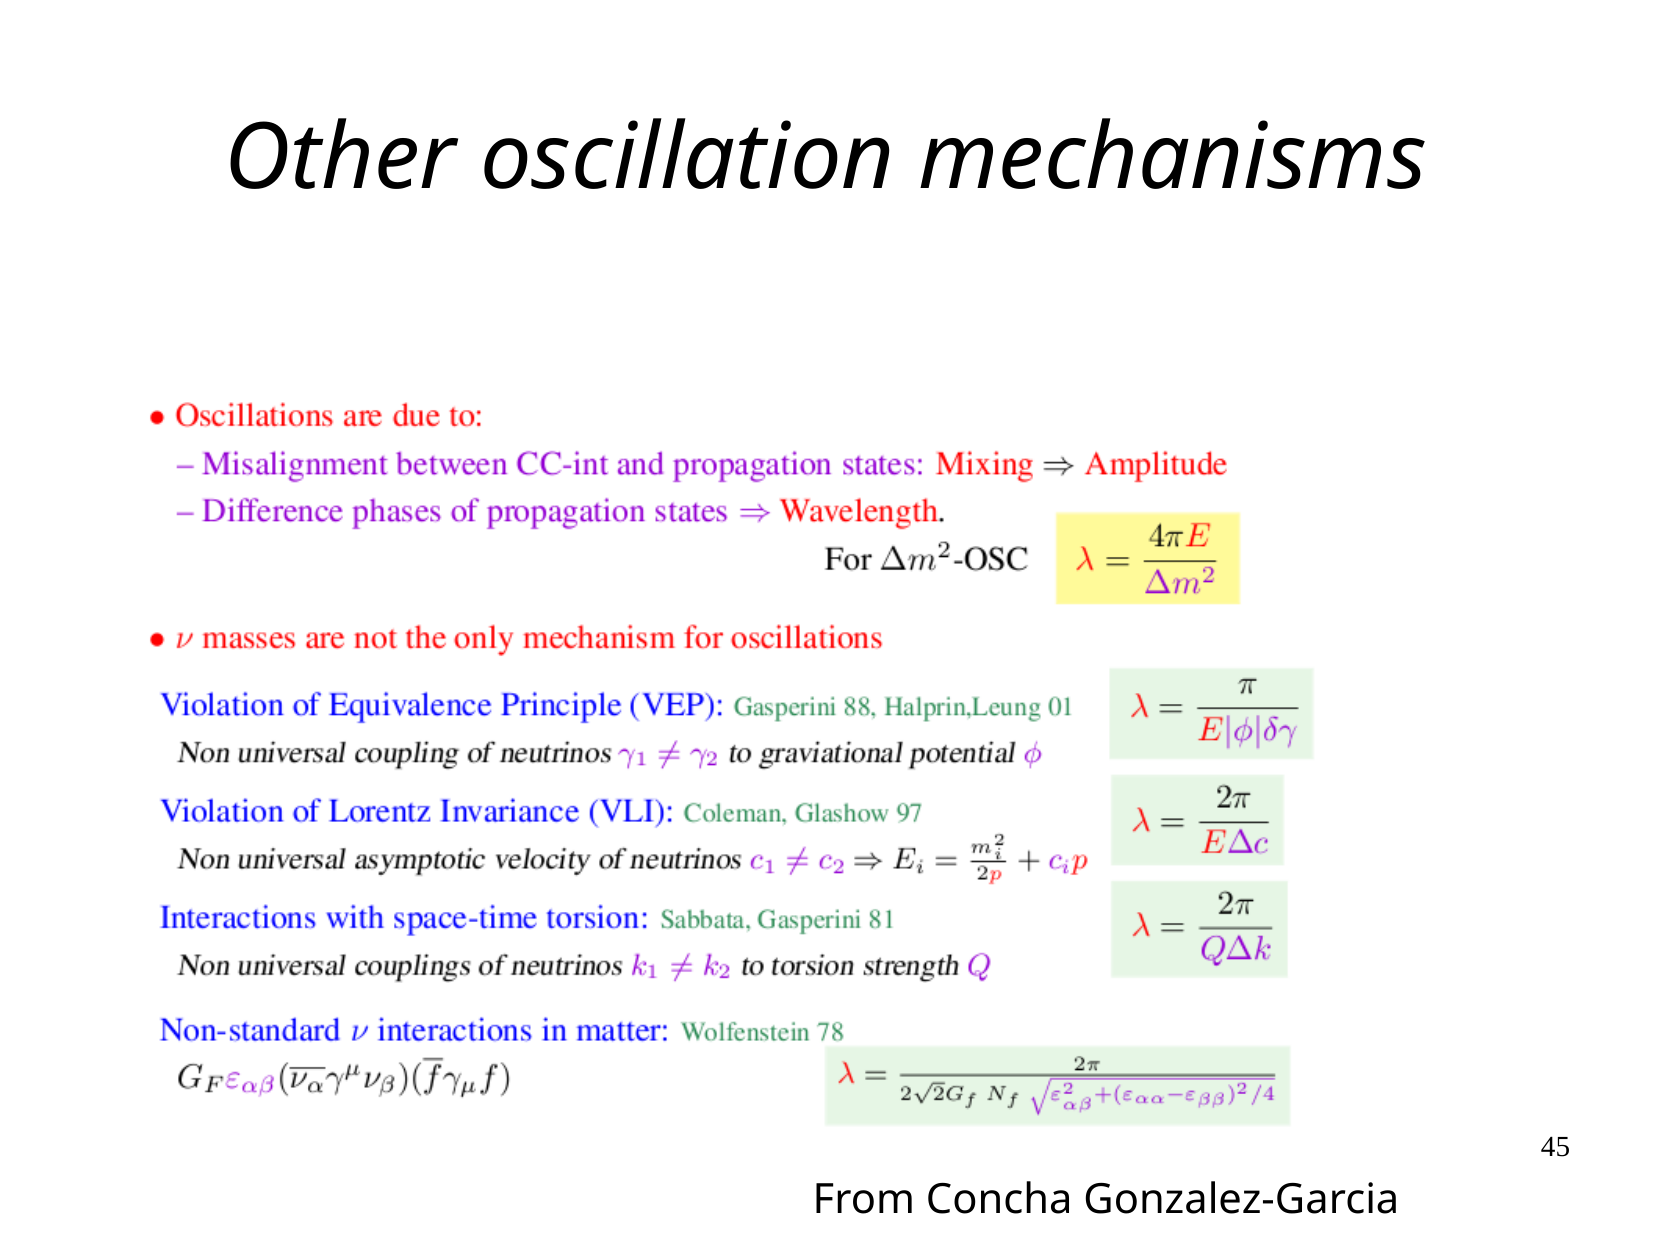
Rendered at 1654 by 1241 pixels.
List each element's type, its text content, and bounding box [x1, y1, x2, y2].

title Other oscillation mechanisms [82, 56, 1571, 250]
picture [138, 398, 1324, 1191]
text_box From Concha Gonzalez-Garcia [798, 1160, 1466, 1226]
